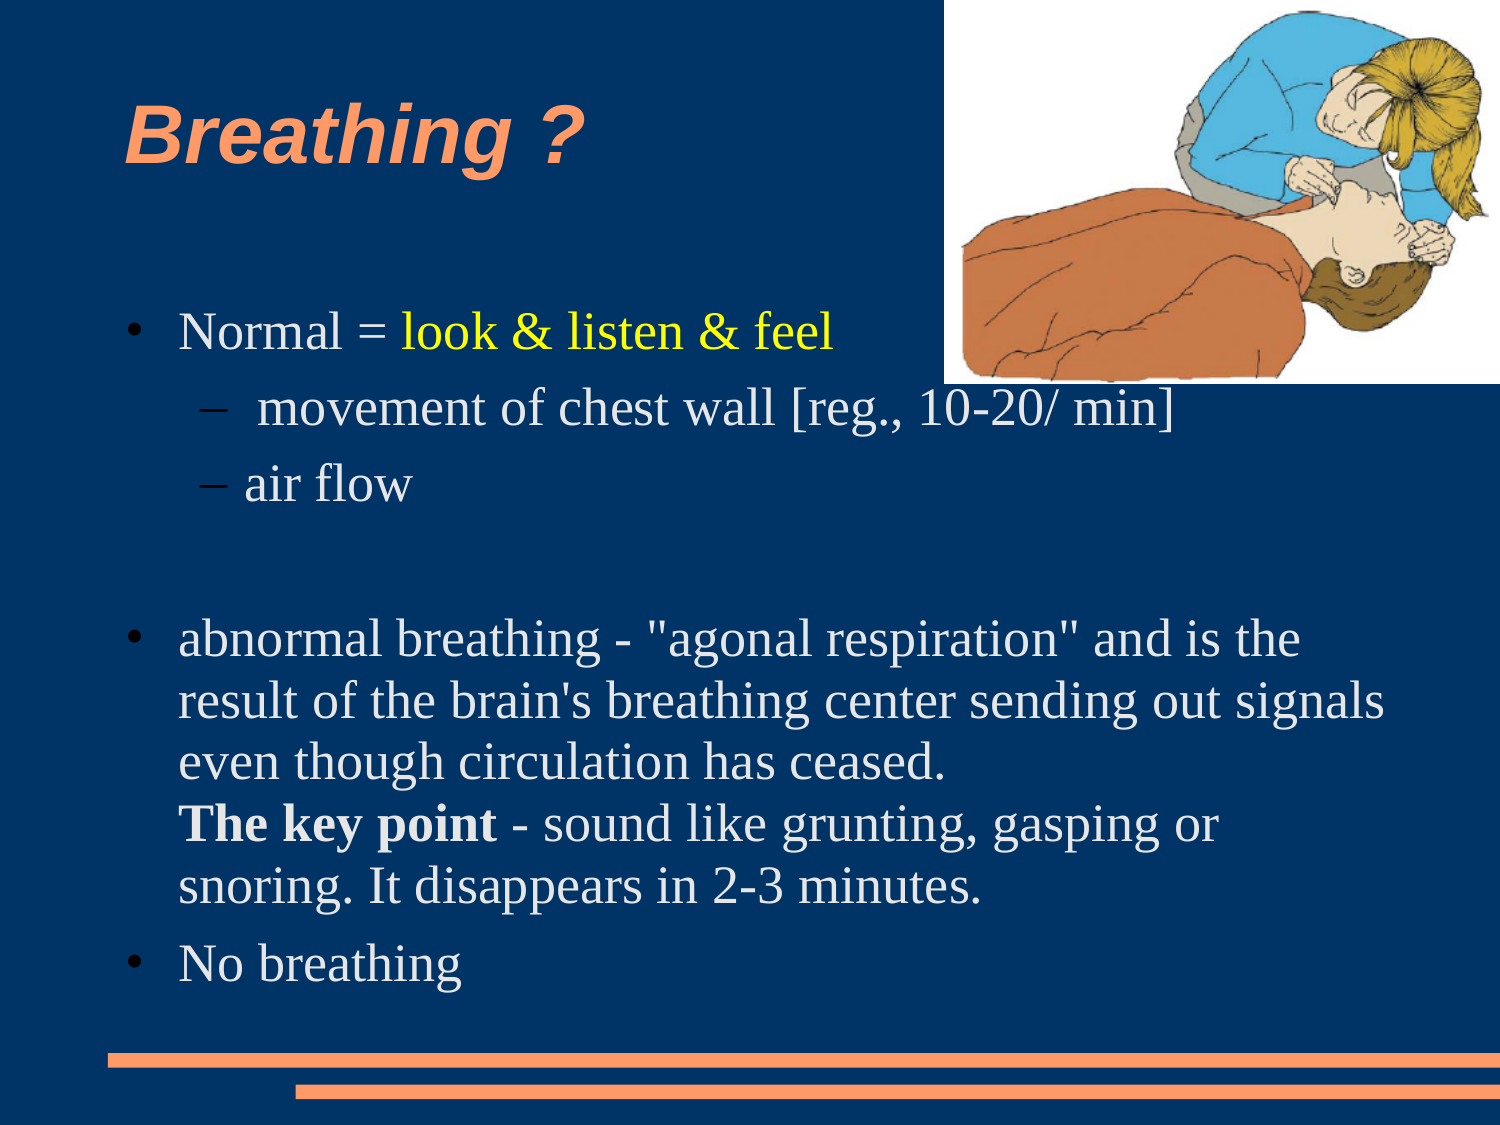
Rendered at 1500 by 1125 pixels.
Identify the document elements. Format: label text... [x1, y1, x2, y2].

list Normal = look & listen & feel movement of chest wall [reg., 10-20/ min] air flow abnormal breathing - "agonal respiration" and is the result of the brain's breathing center sending out signals even though circulation has ceased. The key point - sound like grunting, gasping or snoring. It disappears in 2-3 minutes. No breathing [110, 292, 1416, 1043]
picture [944, 0, 1500, 384]
title Breathing ? [110, 34, 916, 238]
